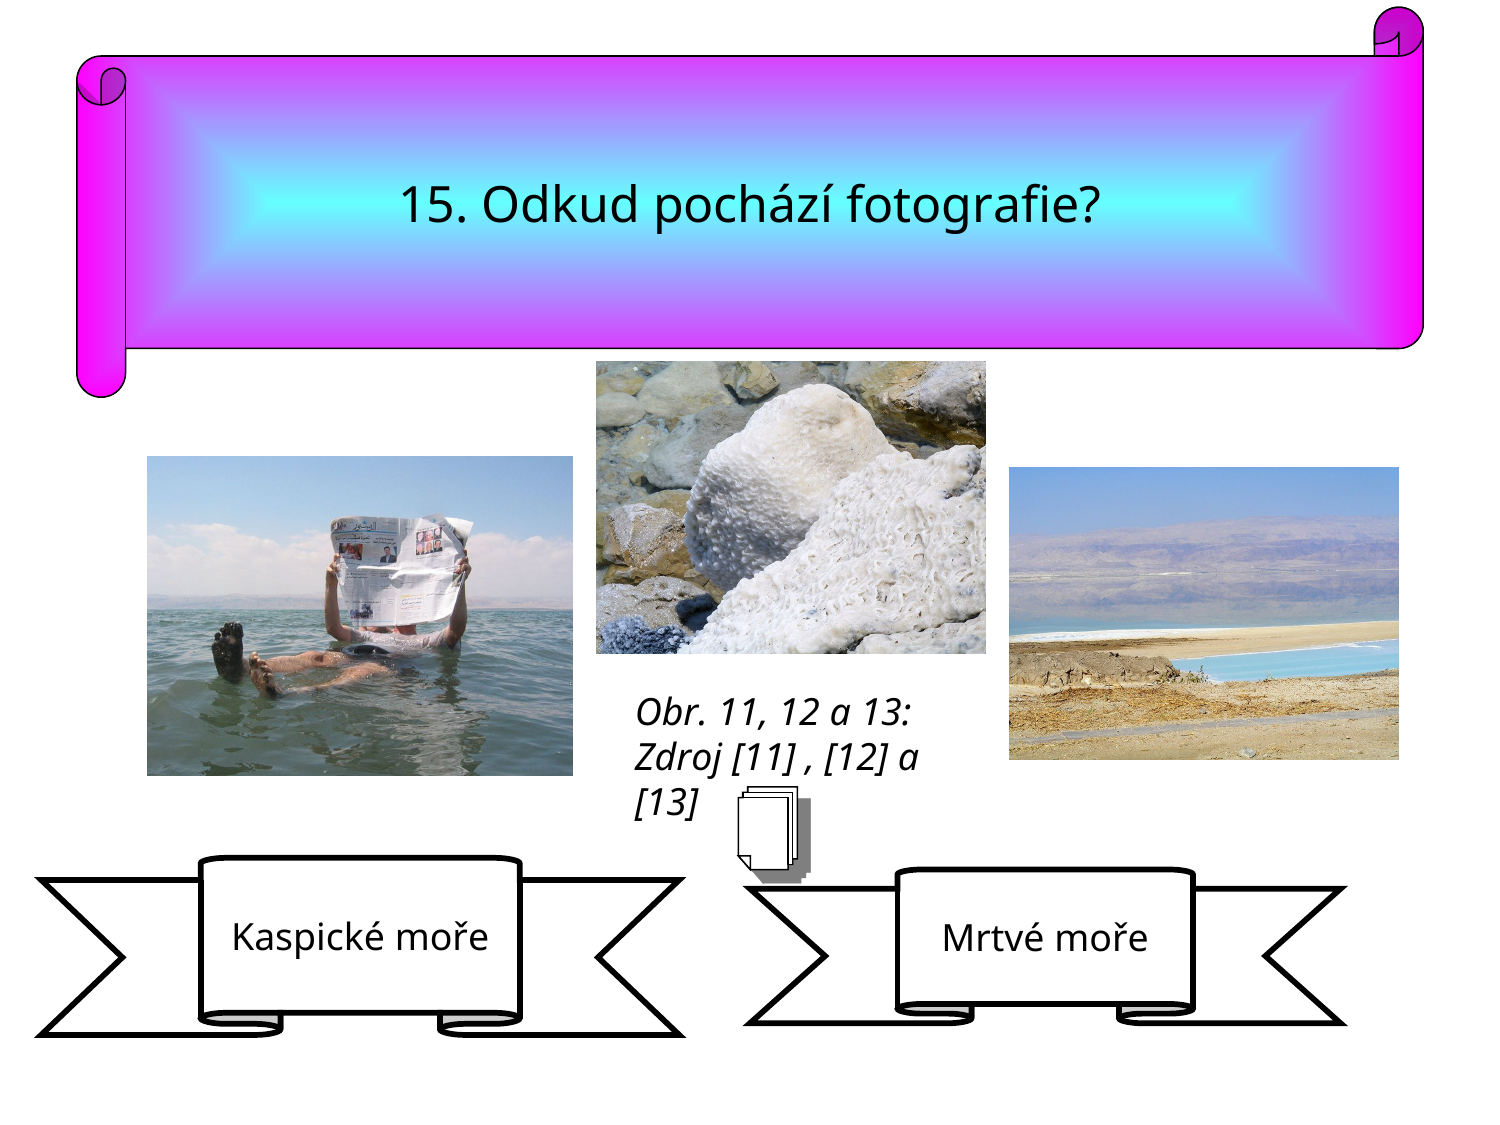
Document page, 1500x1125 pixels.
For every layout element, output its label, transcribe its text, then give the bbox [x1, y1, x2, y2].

text_box 15. Odkud pochází fotografie? [76, 35, 1424, 349]
picture [1009, 467, 1399, 760]
picture [147, 456, 573, 776]
text_box Kaspické moře [41, 857, 680, 1035]
text_box [738, 786, 798, 870]
text_box 15. Odkud pochází fotografie? [76, 83, 126, 398]
text_box Obr. 11, 12 a 13: Zdroj [11] , [12] a [13] [620, 680, 978, 877]
picture [596, 361, 986, 654]
text_box Mrtvé moře [749, 869, 1341, 1024]
